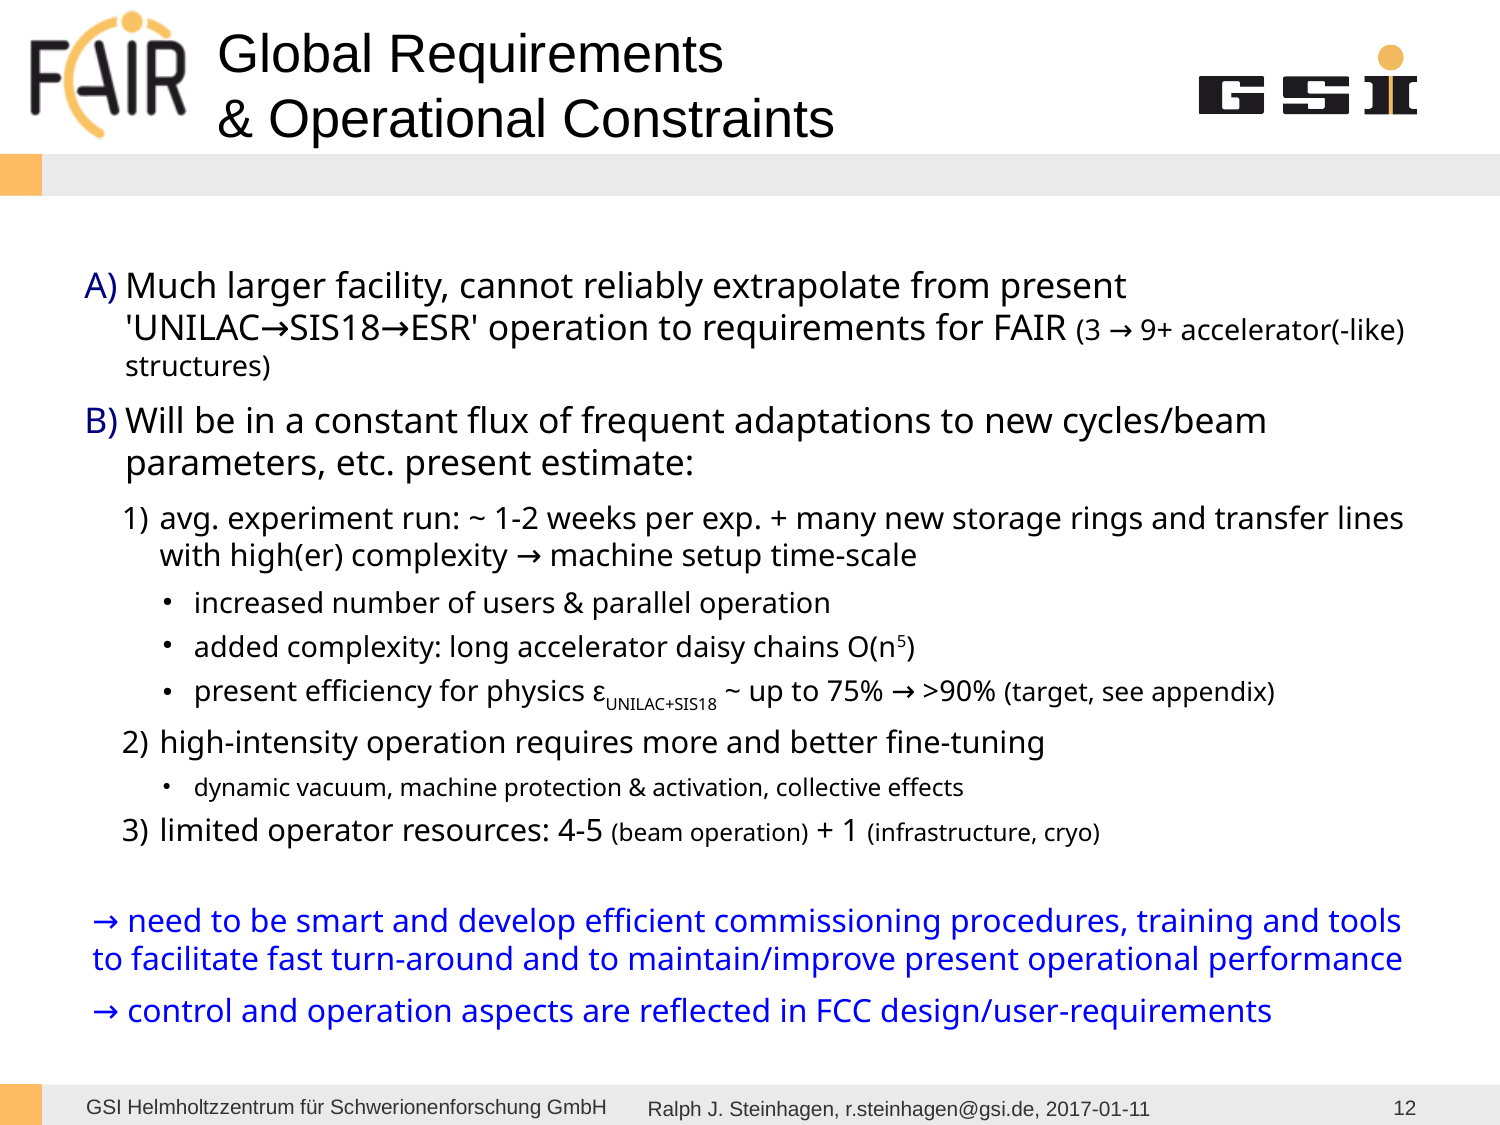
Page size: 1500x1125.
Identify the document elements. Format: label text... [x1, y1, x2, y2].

picture [1197, 42, 1419, 117]
title Global Requirements & Operational Constraints [217, 18, 1109, 149]
picture [30, 9, 187, 141]
list Much larger facility, cannot reliably extrapolate from present 'UNILAC→SIS18→ESR' operation to requirements for FAIR (3 → 9+ accelerator(‑like) structures) Will be in a constant flux of frequent adaptations to new cycles/beam parameters, etc. present estimate: avg. experiment run: ~ 1-2 weeks per exp. + many new storage rings and transfer lines with high(er) complexity → machine setup time-scale increased number of users & parallel operation added complexity: long accelerator daisy chains O(n5) present efficiency for physics εUNILAC+SIS18 ~ up to 75% → >90% (target, see appendix) high-intensity operation requires more and better fine-tuning dynamic vacuum, machine protection & activation, collective effects limited operator resources: 4-5 (beam operation) + 1 (infrastructure, cryo) [75, 263, 1425, 854]
text_box → need to be smart and develop efficient commissioning procedures, training and tools to facilitate fast turn-around and to maintain/improve present operational performance → control and operation aspects are reflected in FCC design/user-requirements [92, 900, 1408, 1057]
